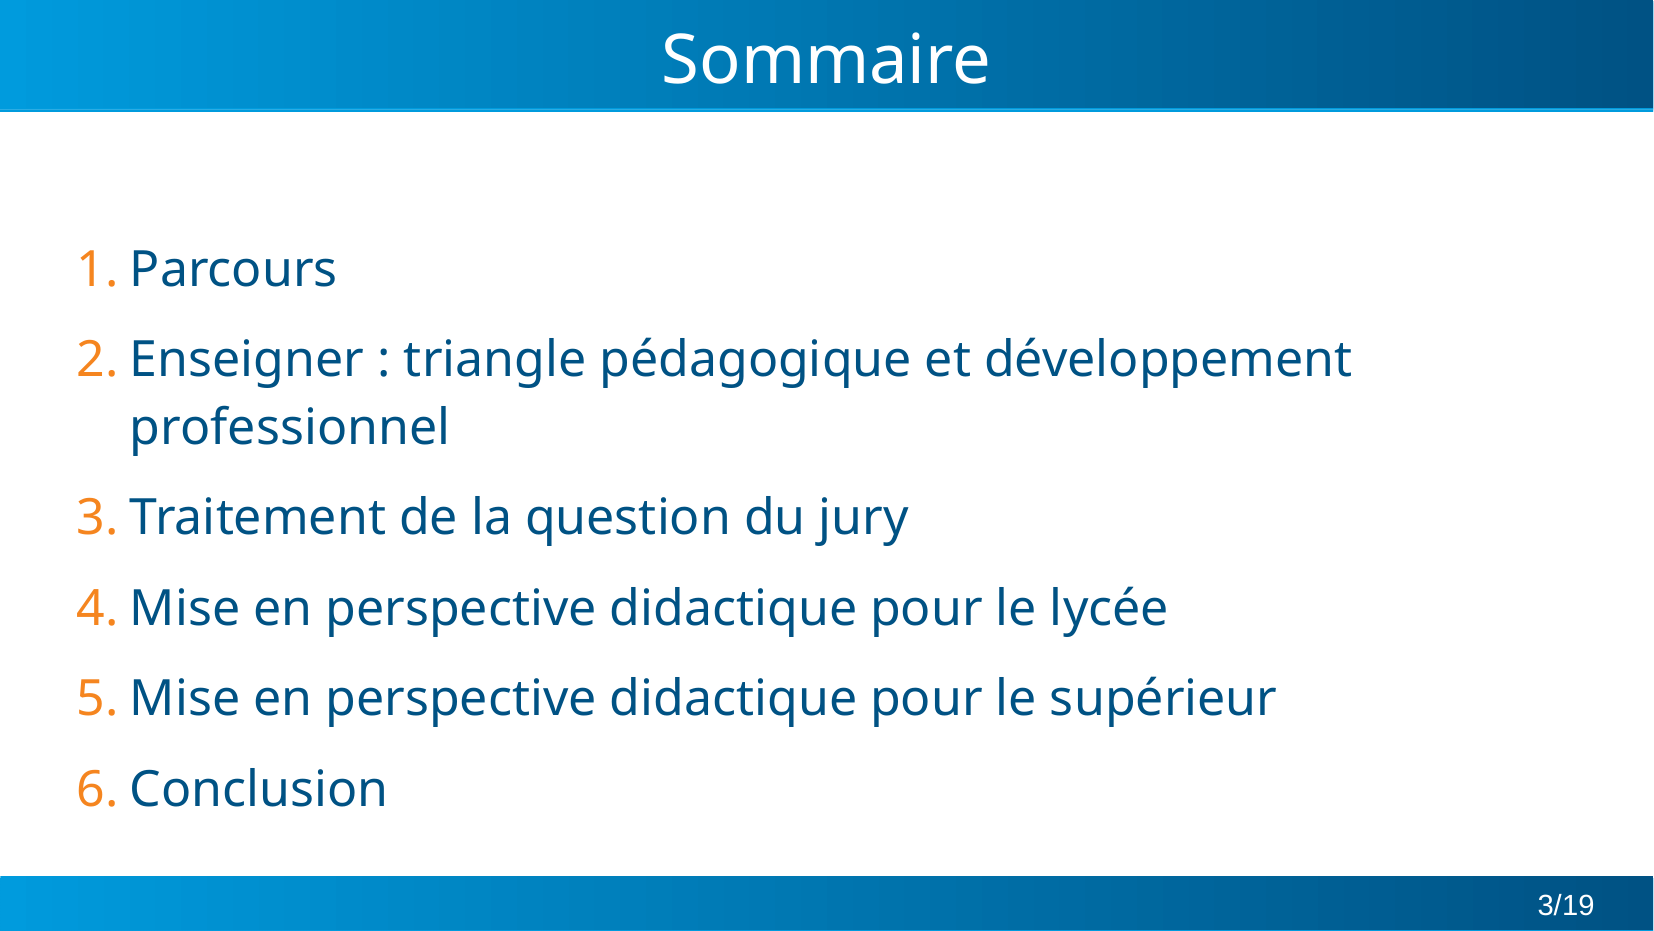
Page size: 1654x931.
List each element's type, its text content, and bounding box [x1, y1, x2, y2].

title Sommaire [59, 17, 1595, 97]
list Parcours Enseigner : triangle pédagogique et développement professionnel Traitement de la question du jury Mise en perspective didactique pour le lycée Mise en perspective didactique pour le supérieur Conclusion [59, 232, 1595, 698]
